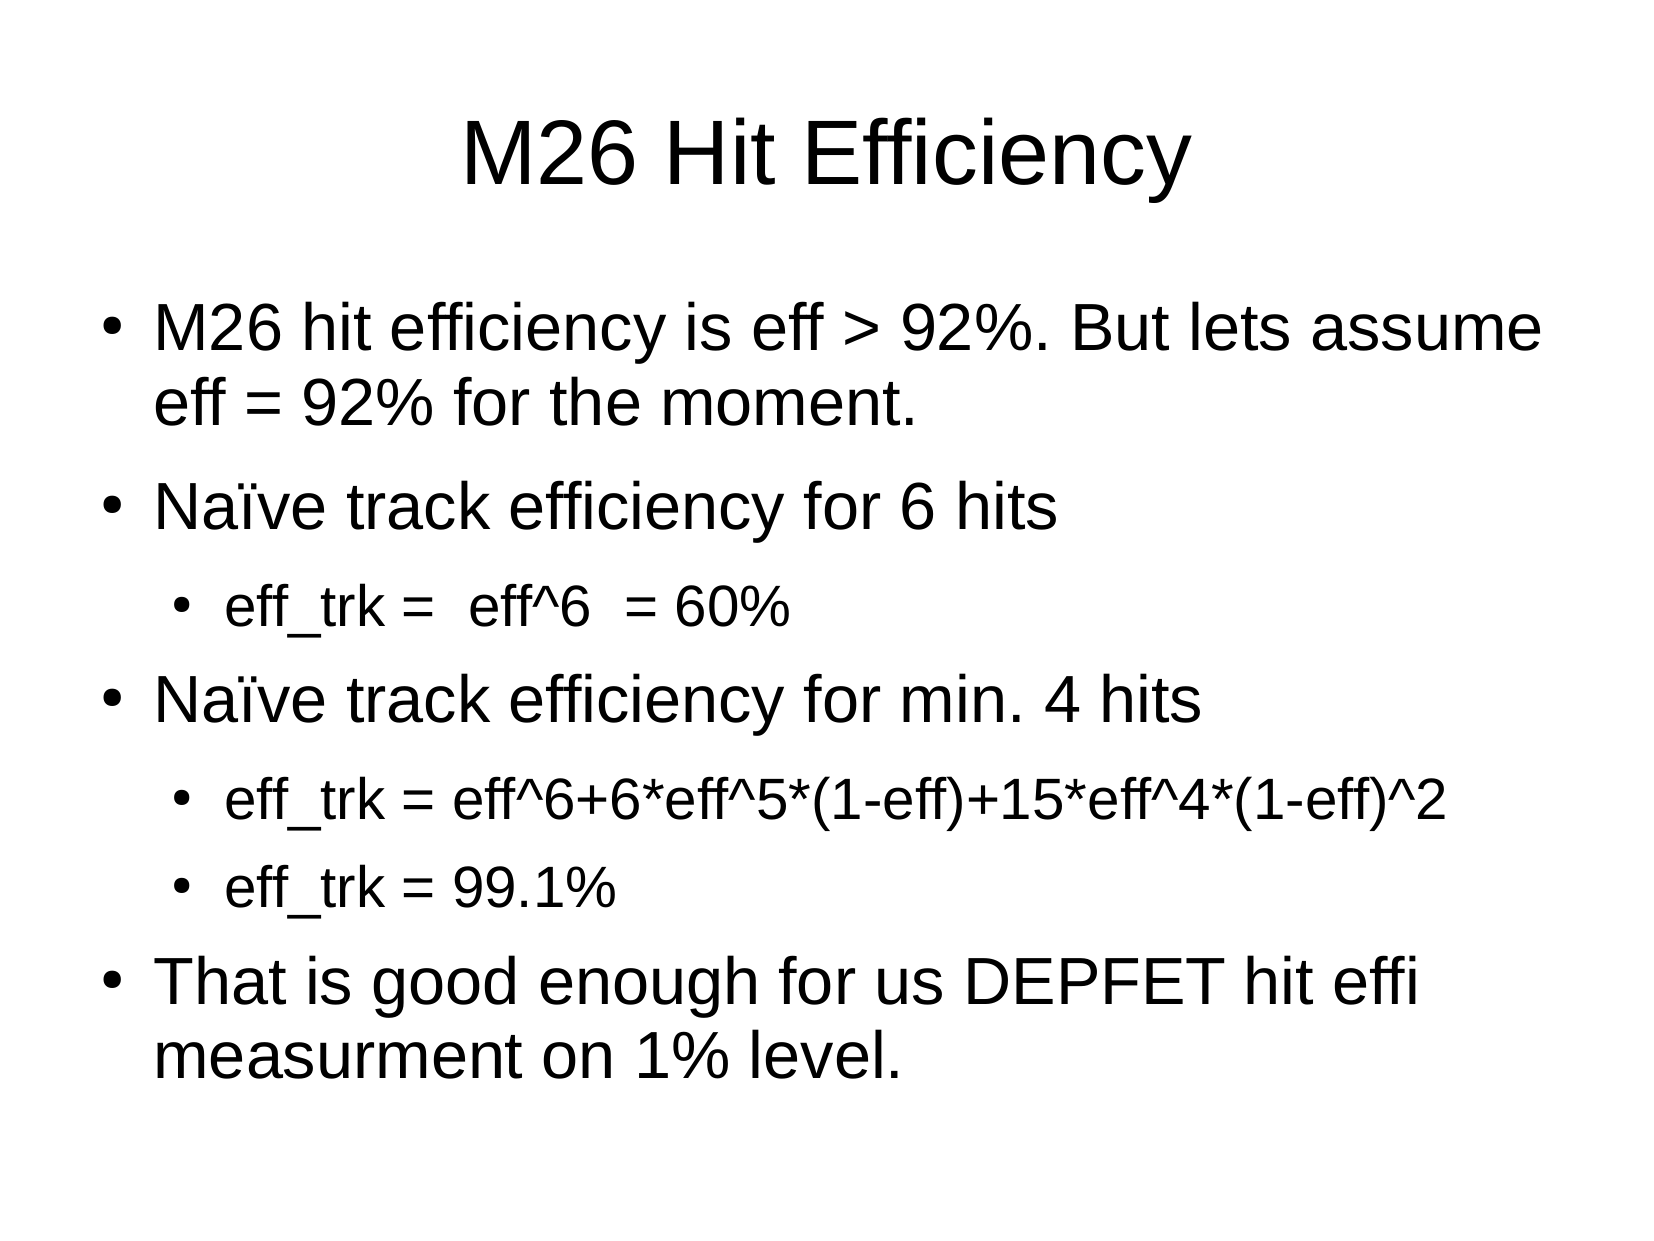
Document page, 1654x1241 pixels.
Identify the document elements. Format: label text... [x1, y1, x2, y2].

title M26 Hit Efficiency [82, 56, 1571, 250]
list M26 hit efficiency is eff > 92%. But lets assume eff = 92% for the moment. Naïve track efficiency for 6 hits eff_trk = eff^6 = 60% Naïve track efficiency for min. 4 hits eff_trk = eff^6+6*eff^5*(1-eff)+15*eff^4*(1-eff)^2 eff_trk = 99.1% That is good enough for us DEPFET hit effi measurment on 1% level. [82, 290, 1571, 1109]
